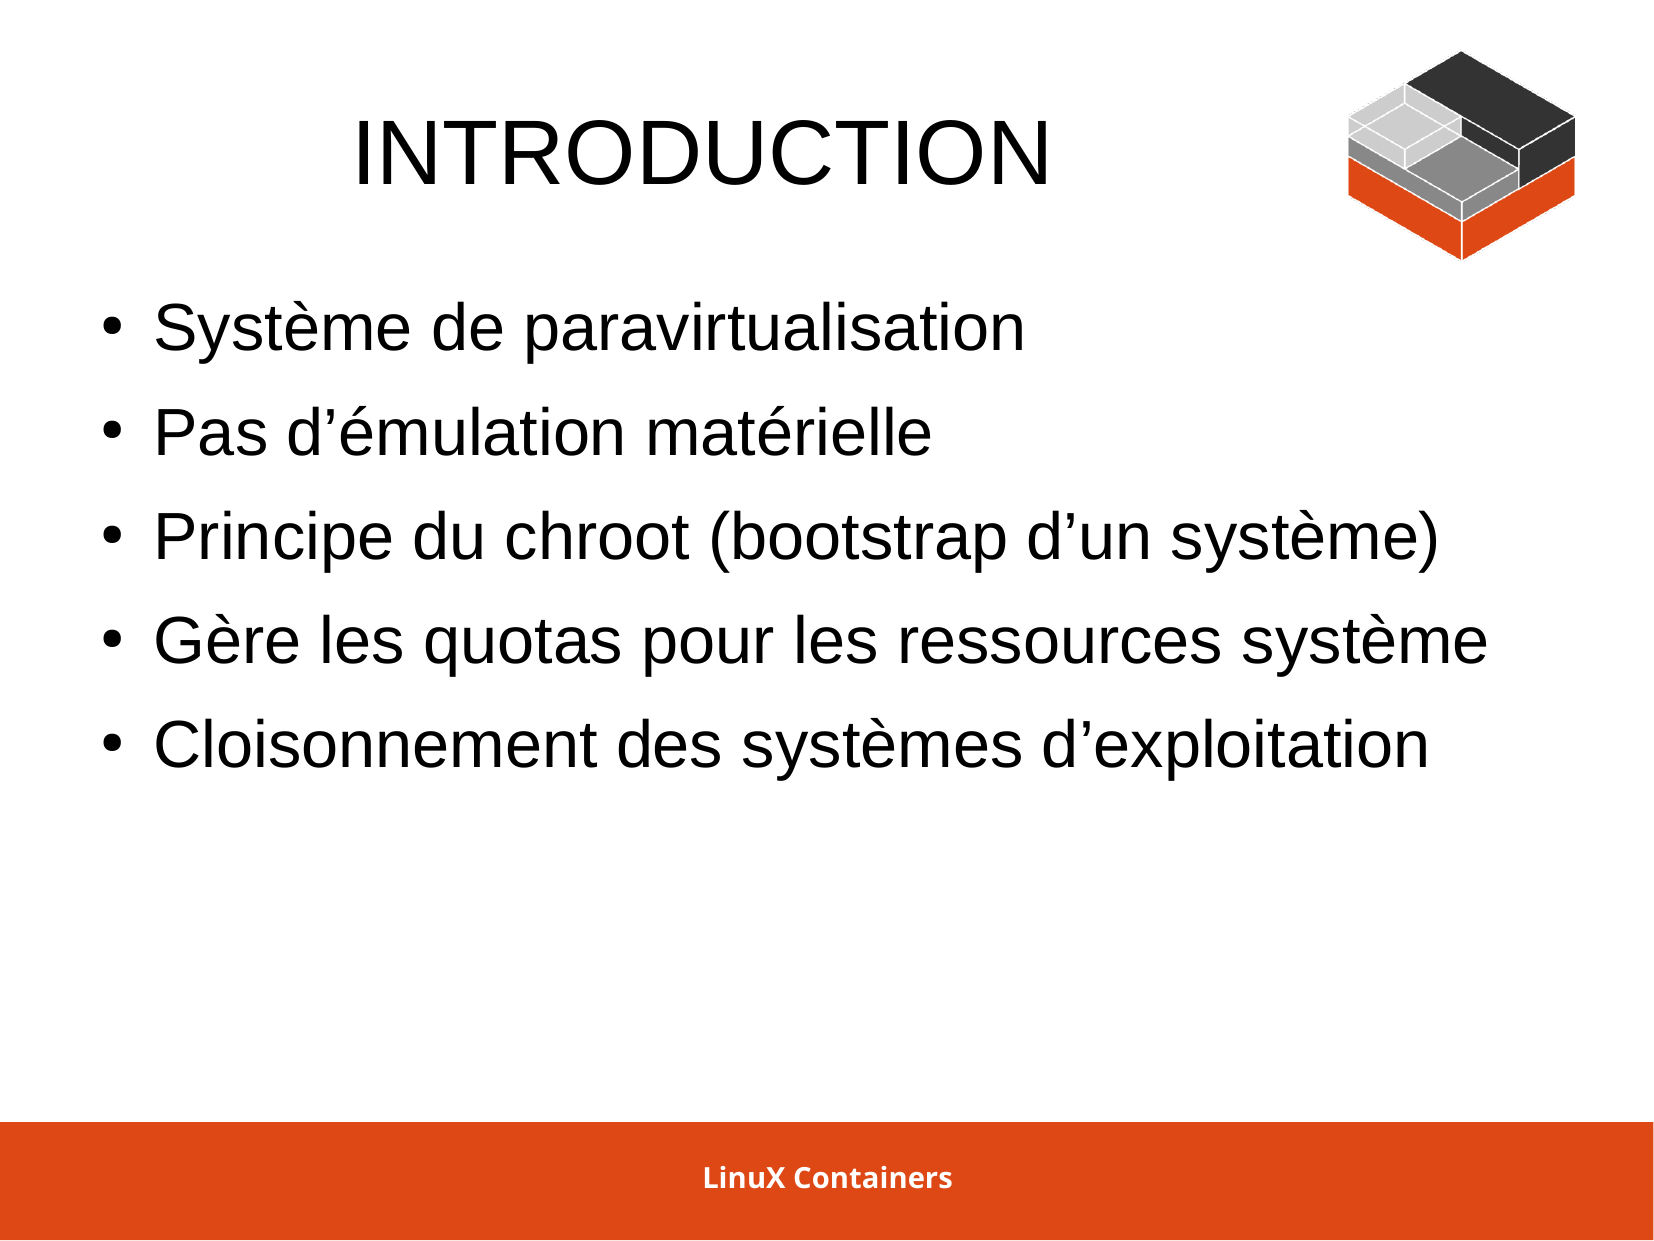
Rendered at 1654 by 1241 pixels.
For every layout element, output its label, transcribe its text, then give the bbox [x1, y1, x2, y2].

picture [1346, 49, 1576, 261]
title INTRODUCTION [82, 49, 1323, 257]
list Système de paravirtualisation Pas d’émulation matérielle Principe du chroot (bootstrap d’un système) Gère les quotas pour les ressources système Cloisonnement des systèmes d’exploitation [82, 290, 1571, 1010]
